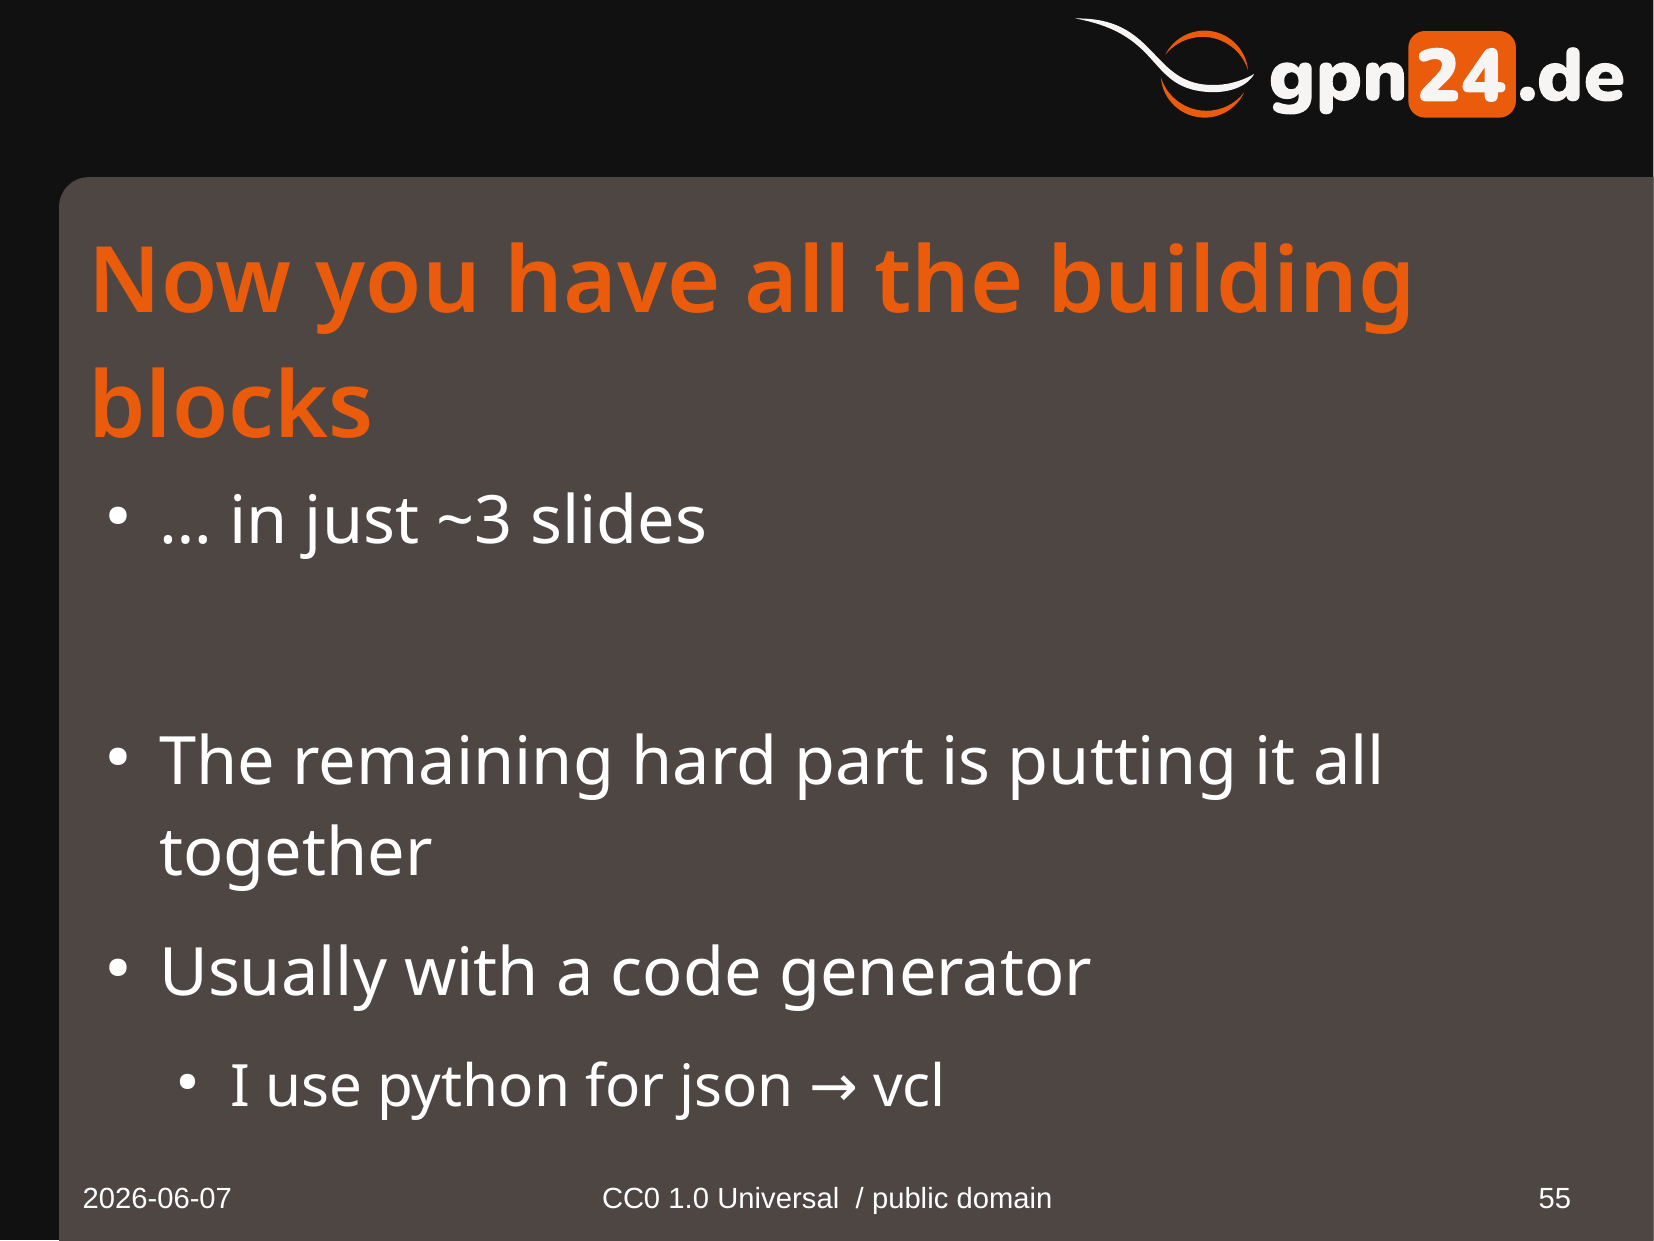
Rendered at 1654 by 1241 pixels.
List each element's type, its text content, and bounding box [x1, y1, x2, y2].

title Now you have all the building blocks [88, 214, 1577, 465]
list … in just ~3 slides The remaining hard part is putting it all together Usually with a code generator I use python for json → vcl [88, 472, 1577, 1192]
